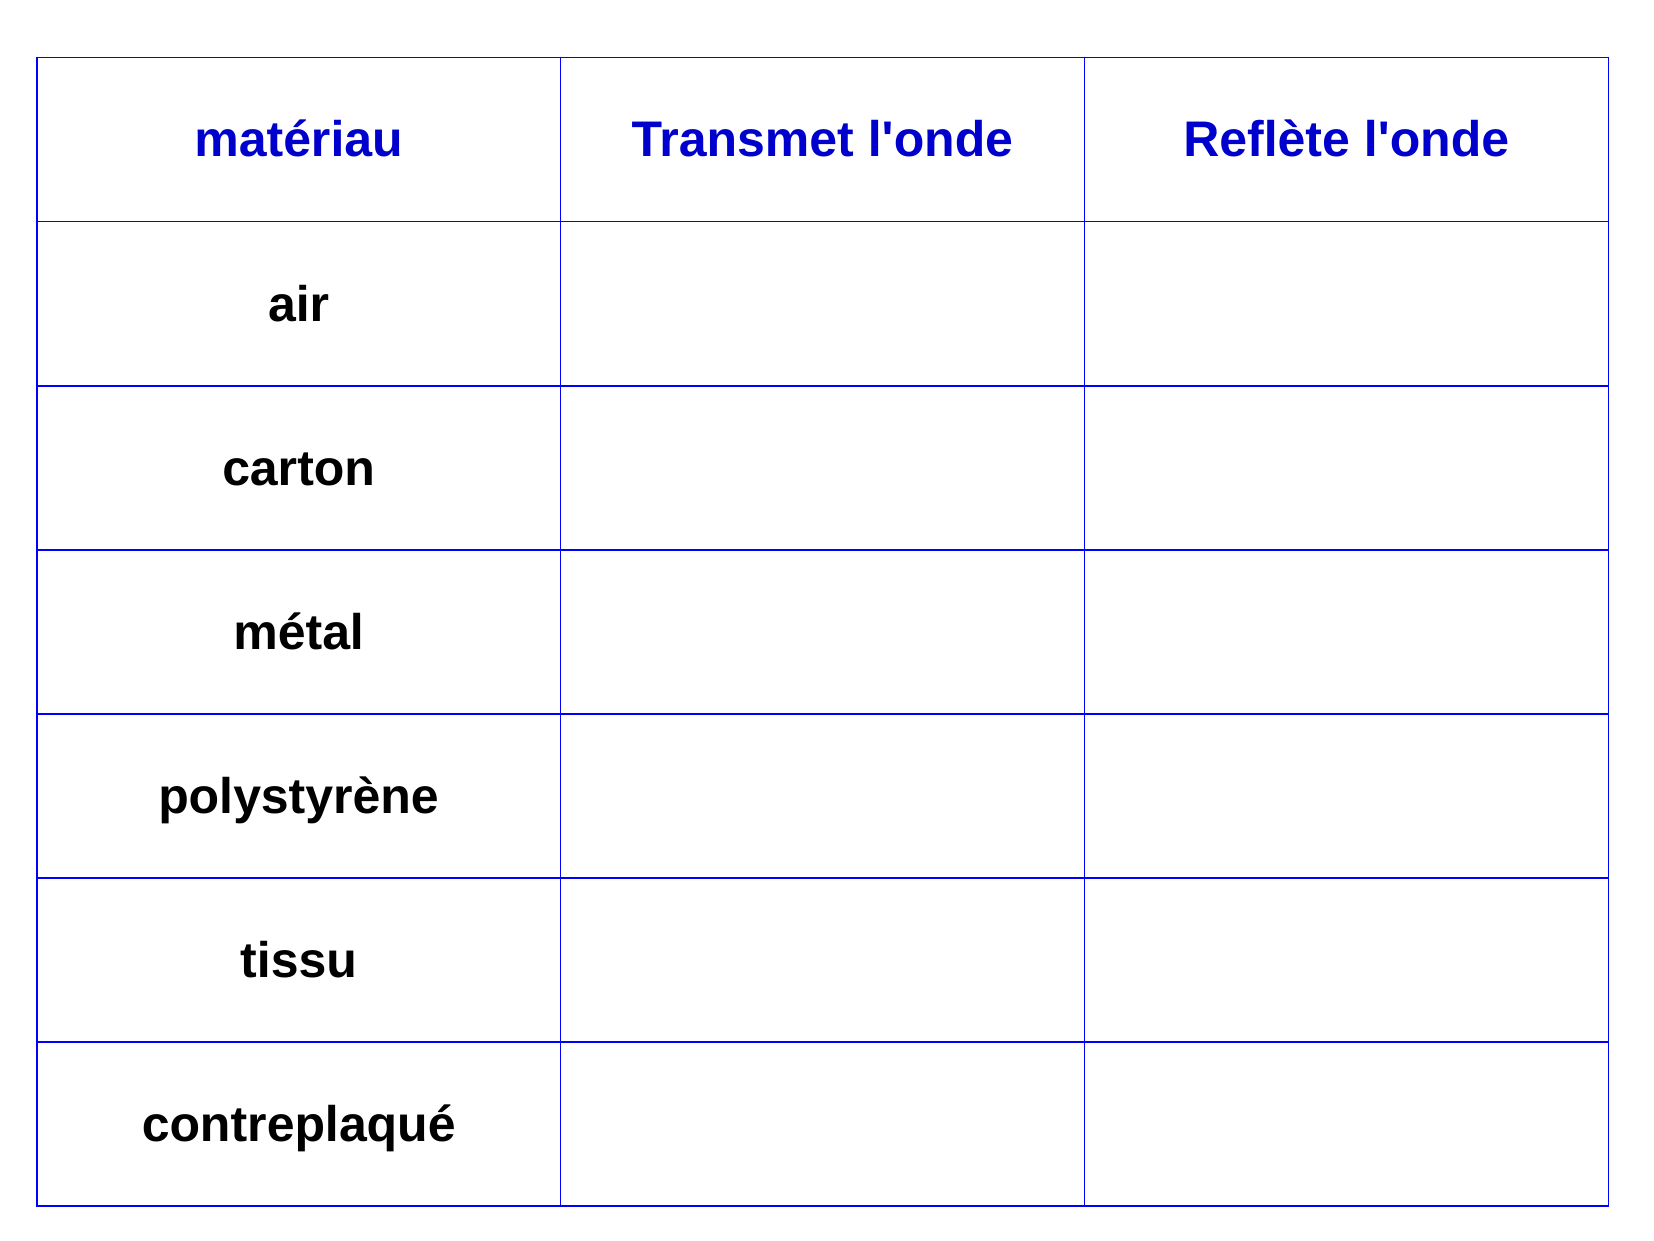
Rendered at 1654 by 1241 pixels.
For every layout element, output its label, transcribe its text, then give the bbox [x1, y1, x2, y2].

table_cell [561, 387, 1084, 549]
table_cell [561, 551, 1084, 713]
table_cell [1085, 222, 1608, 385]
table_header Reflète l'onde [1085, 58, 1608, 221]
table_cell air [38, 222, 560, 385]
table_cell [1085, 715, 1608, 877]
table_cell [1085, 551, 1608, 713]
table_header Transmet l'onde [561, 58, 1084, 221]
table_cell polystyrène [38, 715, 560, 877]
table_cell [561, 1043, 1084, 1205]
table_cell [561, 222, 1084, 385]
table_cell métal [38, 551, 560, 713]
table_cell contreplaqué [38, 1043, 560, 1205]
table_cell carton [38, 387, 560, 549]
table_cell [1085, 1043, 1608, 1205]
table_cell [1085, 879, 1608, 1041]
table_cell [561, 879, 1084, 1041]
table_header matériau [38, 58, 560, 221]
table_cell tissu [38, 879, 560, 1041]
table_cell [561, 715, 1084, 877]
table_cell [1085, 387, 1608, 549]
